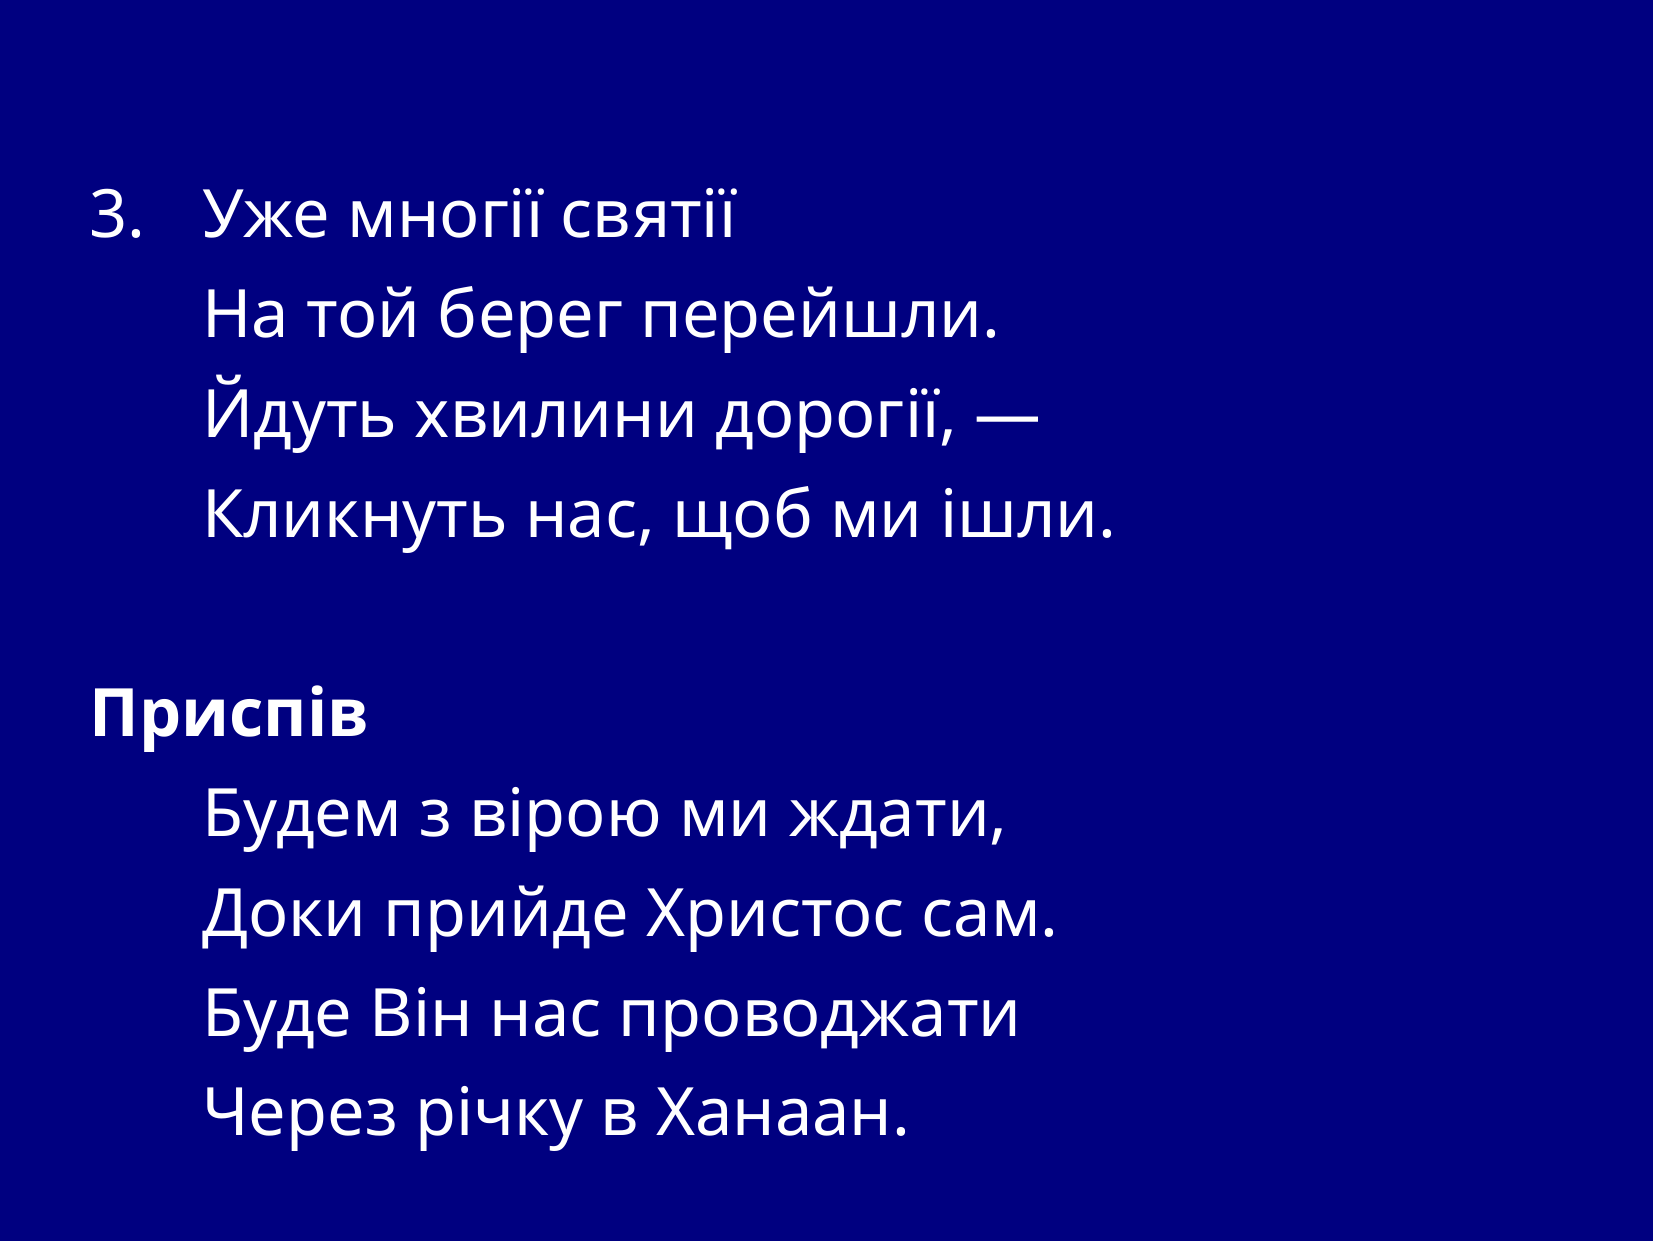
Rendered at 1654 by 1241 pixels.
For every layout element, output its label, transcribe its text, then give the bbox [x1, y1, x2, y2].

text_box 3. Уже многії святії На той берег перейшли. Йдуть хвилини дорогії, ― Кликнуть нас, щоб ми ішли. Приспів Будем з вірою ми ждати, Доки прийде Христос сам. Буде Він нас проводжати Через річку в Ханаан. [75, 150, 1576, 1163]
